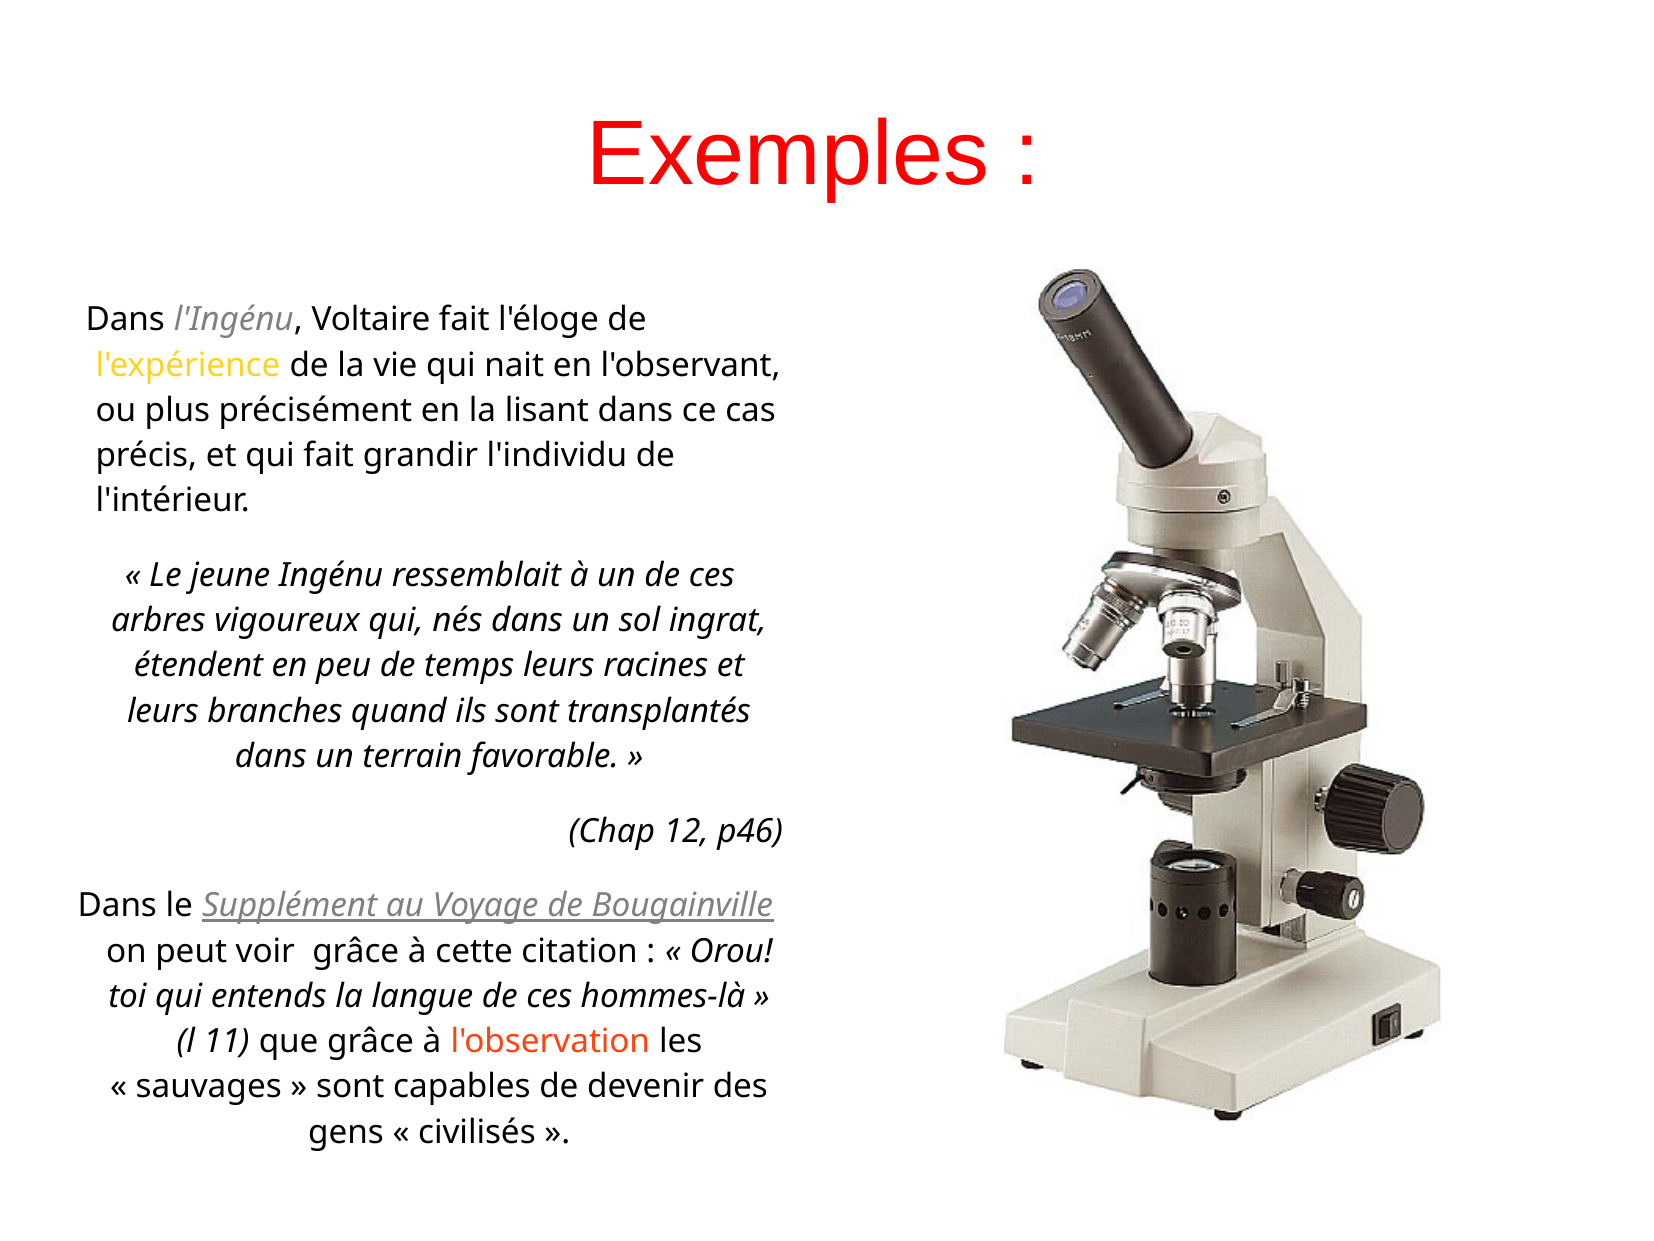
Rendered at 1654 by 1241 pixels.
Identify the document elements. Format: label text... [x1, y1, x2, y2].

title Exemples : [82, 49, 1571, 257]
picture [1003, 268, 1442, 1123]
list Dans l'Ingénu, Voltaire fait l'éloge de l'expérience de la vie qui nait en l'observant, ou plus précisément en la lisant dans ce cas précis, et qui fait grandir l'individu de l'intérieur. « Le jeune Ingénu ressemblait à un de ces arbres vigoureux qui, nés dans un sol ingrat, étendent en peu de temps leurs racines et leurs branches quand ils sont transplantés dans un terrain favorable. » (Chap 12, p46) Dans le Supplément au Voyage de Bougainville on peut voir grâce à cette citation : « Orou! toi qui entends la langue de ces hommes-là » (l 11) que grâce à l'observation les « sauvages » sont capables de devenir des gens « civilisés ». [59, 295, 786, 1241]
